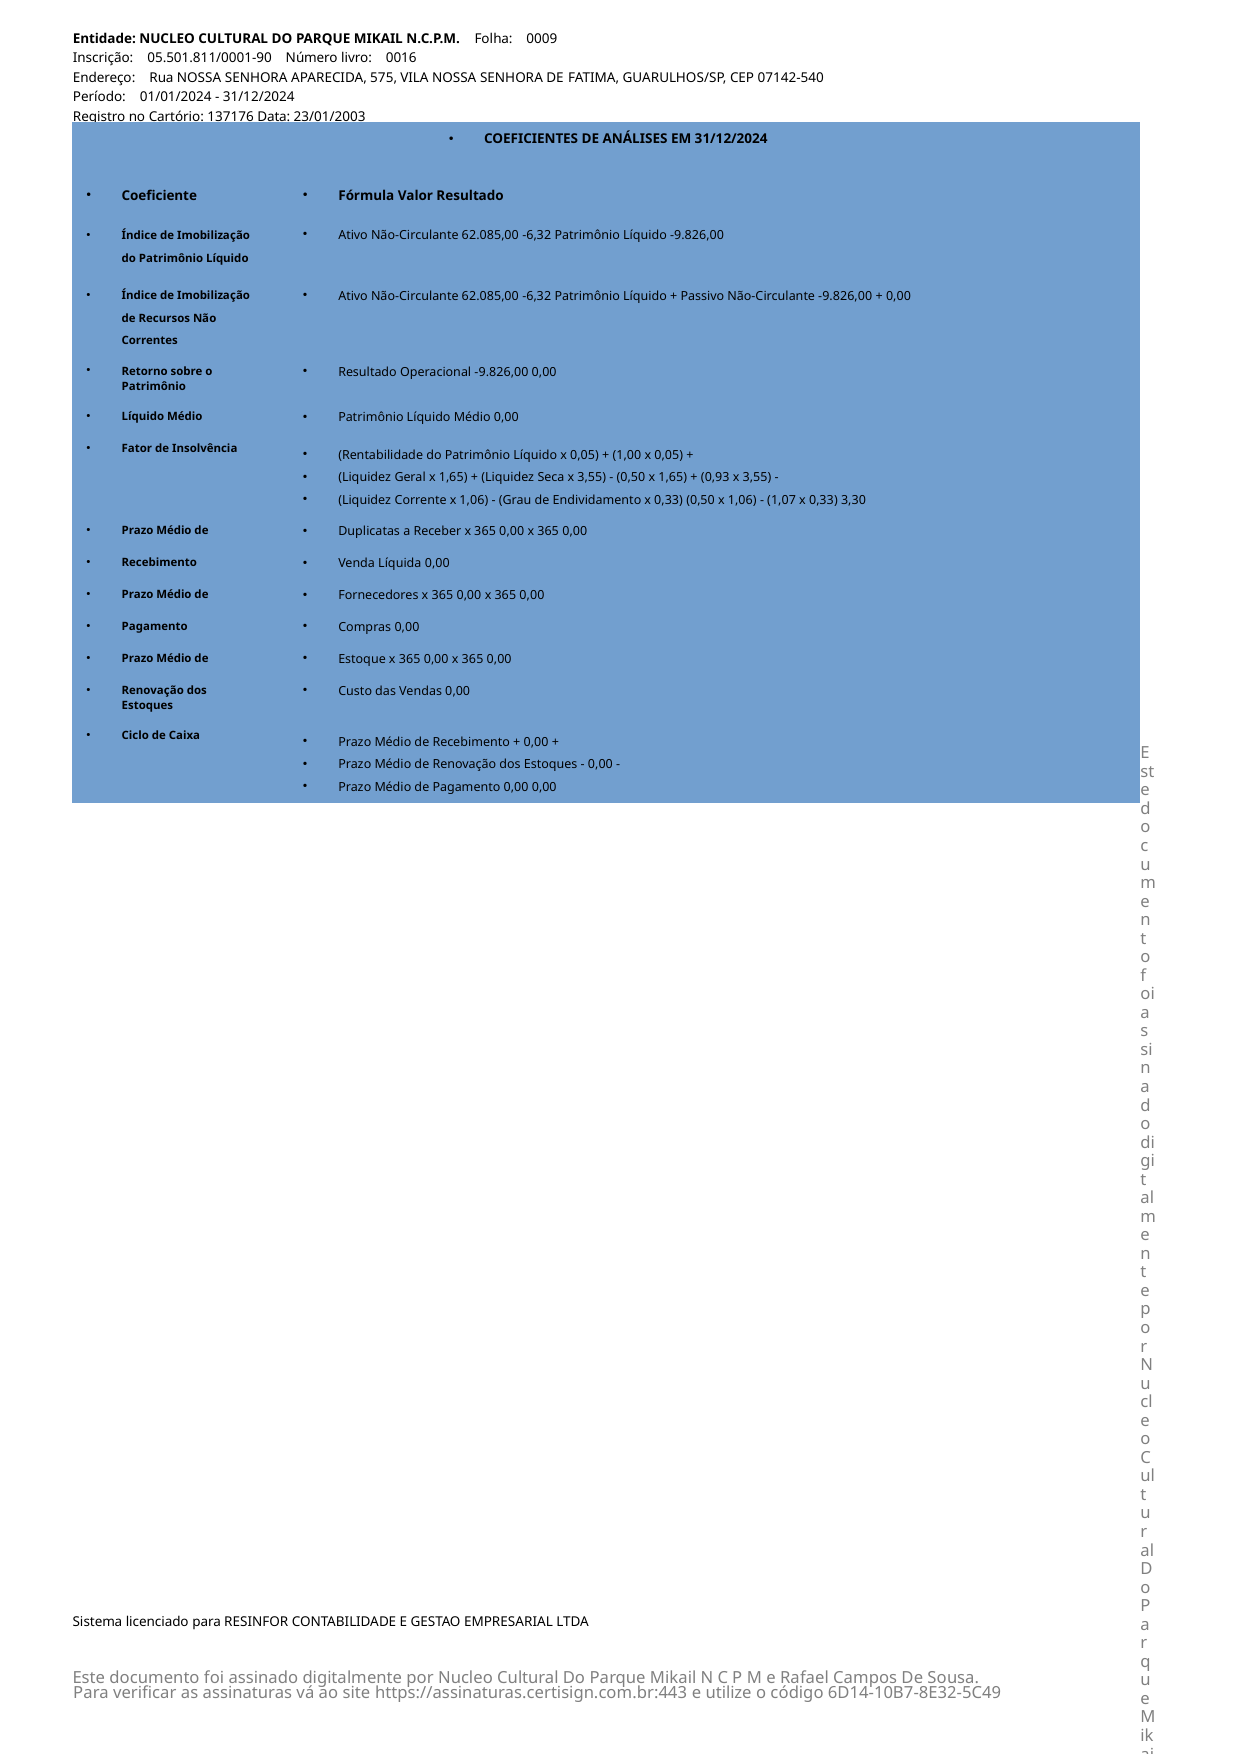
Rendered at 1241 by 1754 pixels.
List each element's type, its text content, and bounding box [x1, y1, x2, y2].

text_box Este documento foi assinado digitalmente por Nucleo Cultural Do Parque Mikail N C P M e Rafael Campos De Sousa. Para verificar as assinaturas vá ao site https://assinaturas.certisign.com.br:443 e utilize o código 6D14-10B7-8E32-5C49 [73, 1668, 1007, 1705]
table_cell Índice de Imobilização do Patrimônio Líquido [72, 212, 272, 273]
text_box Entidade: NUCLEO CULTURAL DO PARQUE MIKAIL N.C.P.M. Folha: 0009 Inscrição: 05.501.811/0001-90 Número livro: 0016 Endereço: Rua NOSSA SENHORA APARECIDA, 575, VILA NOSSA SENHORA DE FATIMA, GUARULHOS/SP, CEP 07142-540 Período: 01/01/2024 - 31/12/2024 Registro no Cartório: 137176 Data: 23/01/2003 [73, 26, 1137, 122]
table_cell Índice de Imobilização de Recursos Não Correntes [72, 273, 272, 355]
table_cell Custo das Vendas 0,00 [272, 674, 1140, 720]
table_cell Recebimento [72, 547, 272, 579]
table_cell Resultado Operacional -9.826,00 0,00 [272, 355, 1140, 401]
table_cell Coeficiente [72, 179, 272, 212]
table_cell Estoque x 365 0,00 x 365 0,00 [272, 643, 1140, 674]
table_cell Prazo Médio de Recebimento + 0,00 + Prazo Médio de Renovação dos Estoques - 0,00 - Prazo Médio de Pagamento 0,00 0,00 [272, 720, 1140, 803]
table_header [72, 122, 272, 179]
table_cell Fornecedores x 365 0,00 x 365 0,00 [272, 579, 1140, 611]
text_box Sistema licenciado para RESINFOR CONTABILIDADE E GESTAO EMPRESARIAL LTDA [73, 1613, 1007, 1630]
table_cell Prazo Médio de [72, 515, 272, 547]
text_box Este documento foi assinado digitalmente por Nucleo Cultural Do Parque Mikail N C P M e Rafael Campos De Sousa. Para verificar as assinaturas vá ao site https://assinaturas.certisign.com.br:443 e utilize o código 6D14-10B7-8E32-5C49. [1140, 744, 1180, 1639]
table_cell Fórmula Valor Resultado [272, 179, 1140, 212]
table_header COEFICIENTES DE ANÁLISES EM 31/12/2024 [272, 122, 1140, 179]
table_cell Compras 0,00 [272, 611, 1140, 643]
table_cell Prazo Médio de [72, 579, 272, 611]
table_cell Ativo Não-Circulante 62.085,00 -6,32 Patrimônio Líquido -9.826,00 [272, 212, 1140, 273]
table_cell Fator de Insolvência [72, 433, 272, 515]
table_cell Pagamento [72, 611, 272, 643]
table_cell Patrimônio Líquido Médio 0,00 [272, 401, 1140, 433]
table_cell Renovação dos Estoques [72, 674, 272, 720]
table_cell Venda Líquida 0,00 [272, 547, 1140, 579]
table_cell Duplicatas a Receber x 365 0,00 x 365 0,00 [272, 515, 1140, 547]
table_cell Ativo Não-Circulante 62.085,00 -6,32 Patrimônio Líquido + Passivo Não-Circulante -9.826,00 + 0,00 [272, 273, 1140, 355]
table_cell Retorno sobre o Patrimônio [72, 355, 272, 401]
table_cell Ciclo de Caixa [72, 720, 272, 803]
table_cell Prazo Médio de [72, 643, 272, 674]
table_cell Líquido Médio [72, 401, 272, 433]
table_cell (Rentabilidade do Patrimônio Líquido x 0,05) + (1,00 x 0,05) + (Liquidez Geral x 1,65) + (Liquidez Seca x 3,55) - (0,50 x 1,65) + (0,93 x 3,55) - (Liquidez Corrente x 1,06) - (Grau de Endividamento x 0,33) (0,50 x 1,06) - (1,07 x 0,33) 3,30 [272, 433, 1140, 515]
